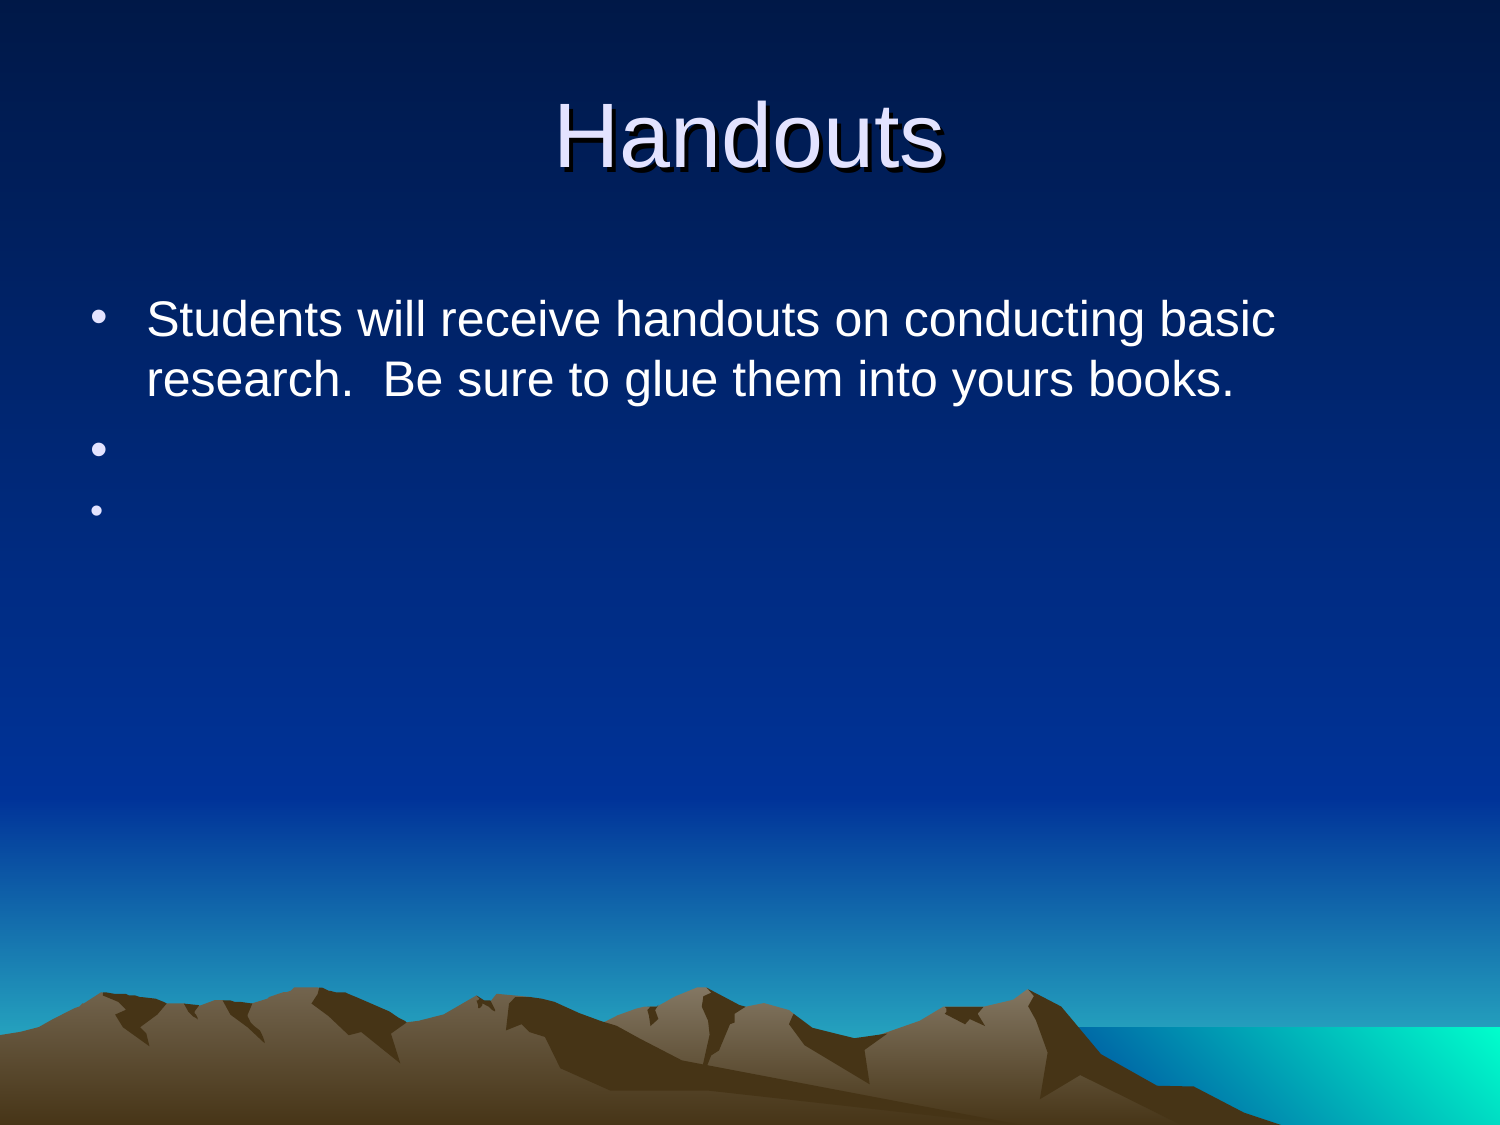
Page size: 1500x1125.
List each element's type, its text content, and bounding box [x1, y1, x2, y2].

title Handouts [75, 37, 1426, 225]
list Students will receive handouts on conducting basic research. Be sure to glue them into yours books. [75, 278, 1426, 1000]
